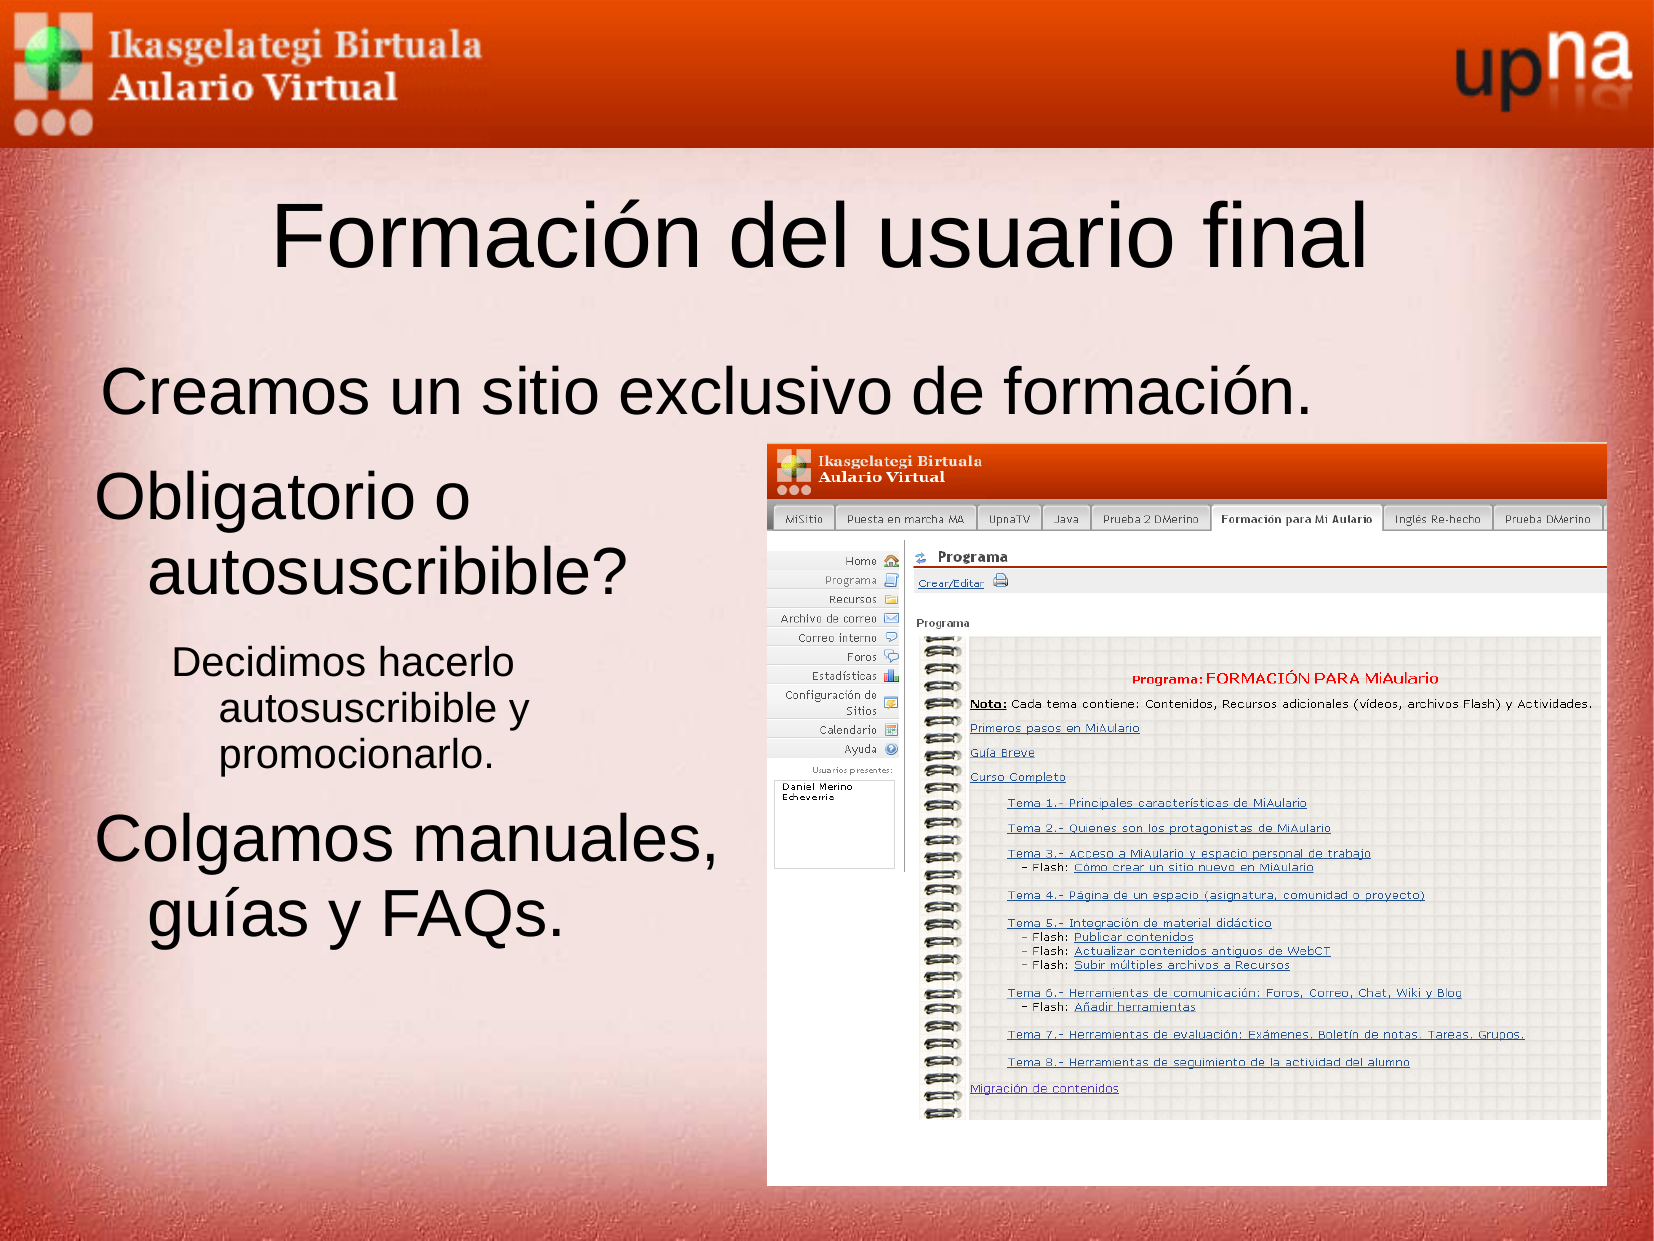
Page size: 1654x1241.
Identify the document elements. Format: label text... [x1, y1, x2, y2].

title Formación del usuario final [77, 147, 1565, 325]
list Creamos un sitio exclusivo de formación. [83, 354, 1572, 443]
list Obligatorio o autosuscribible? Decidimos hacerlo autosuscribible y promocionarlo. Colgamos manuales, guías y FAQs. [76, 459, 768, 1027]
picture [0, 0, 1654, 1241]
